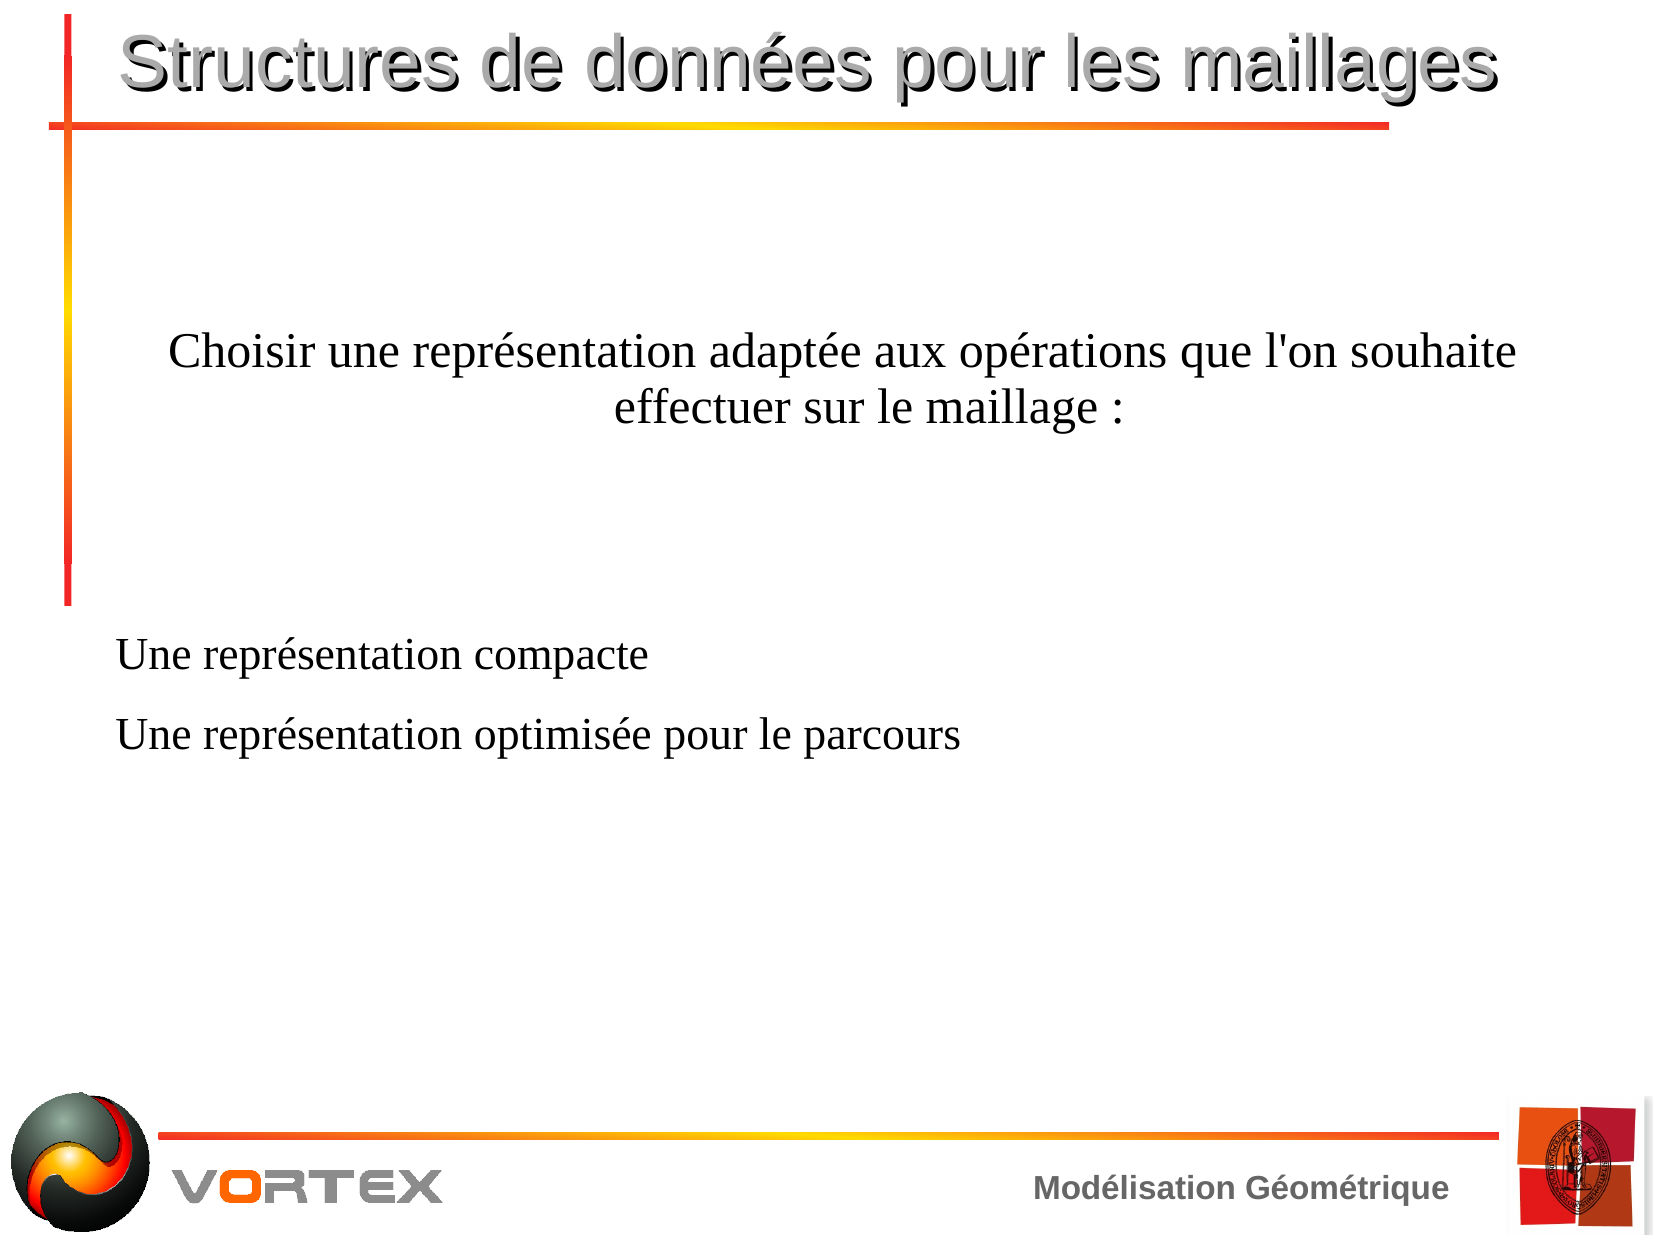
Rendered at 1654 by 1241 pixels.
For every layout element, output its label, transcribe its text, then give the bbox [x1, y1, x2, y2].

picture [11, 1092, 443, 1232]
picture [1505, 1096, 1653, 1235]
title Structures de données pour les maillages [82, 4, 1534, 120]
list Choisir une représentation adaptée aux opérations que l'on souhaite effectuer sur le maillage : Une représentation compacte Une représentation optimisée pour le parcours [97, 153, 1571, 1109]
